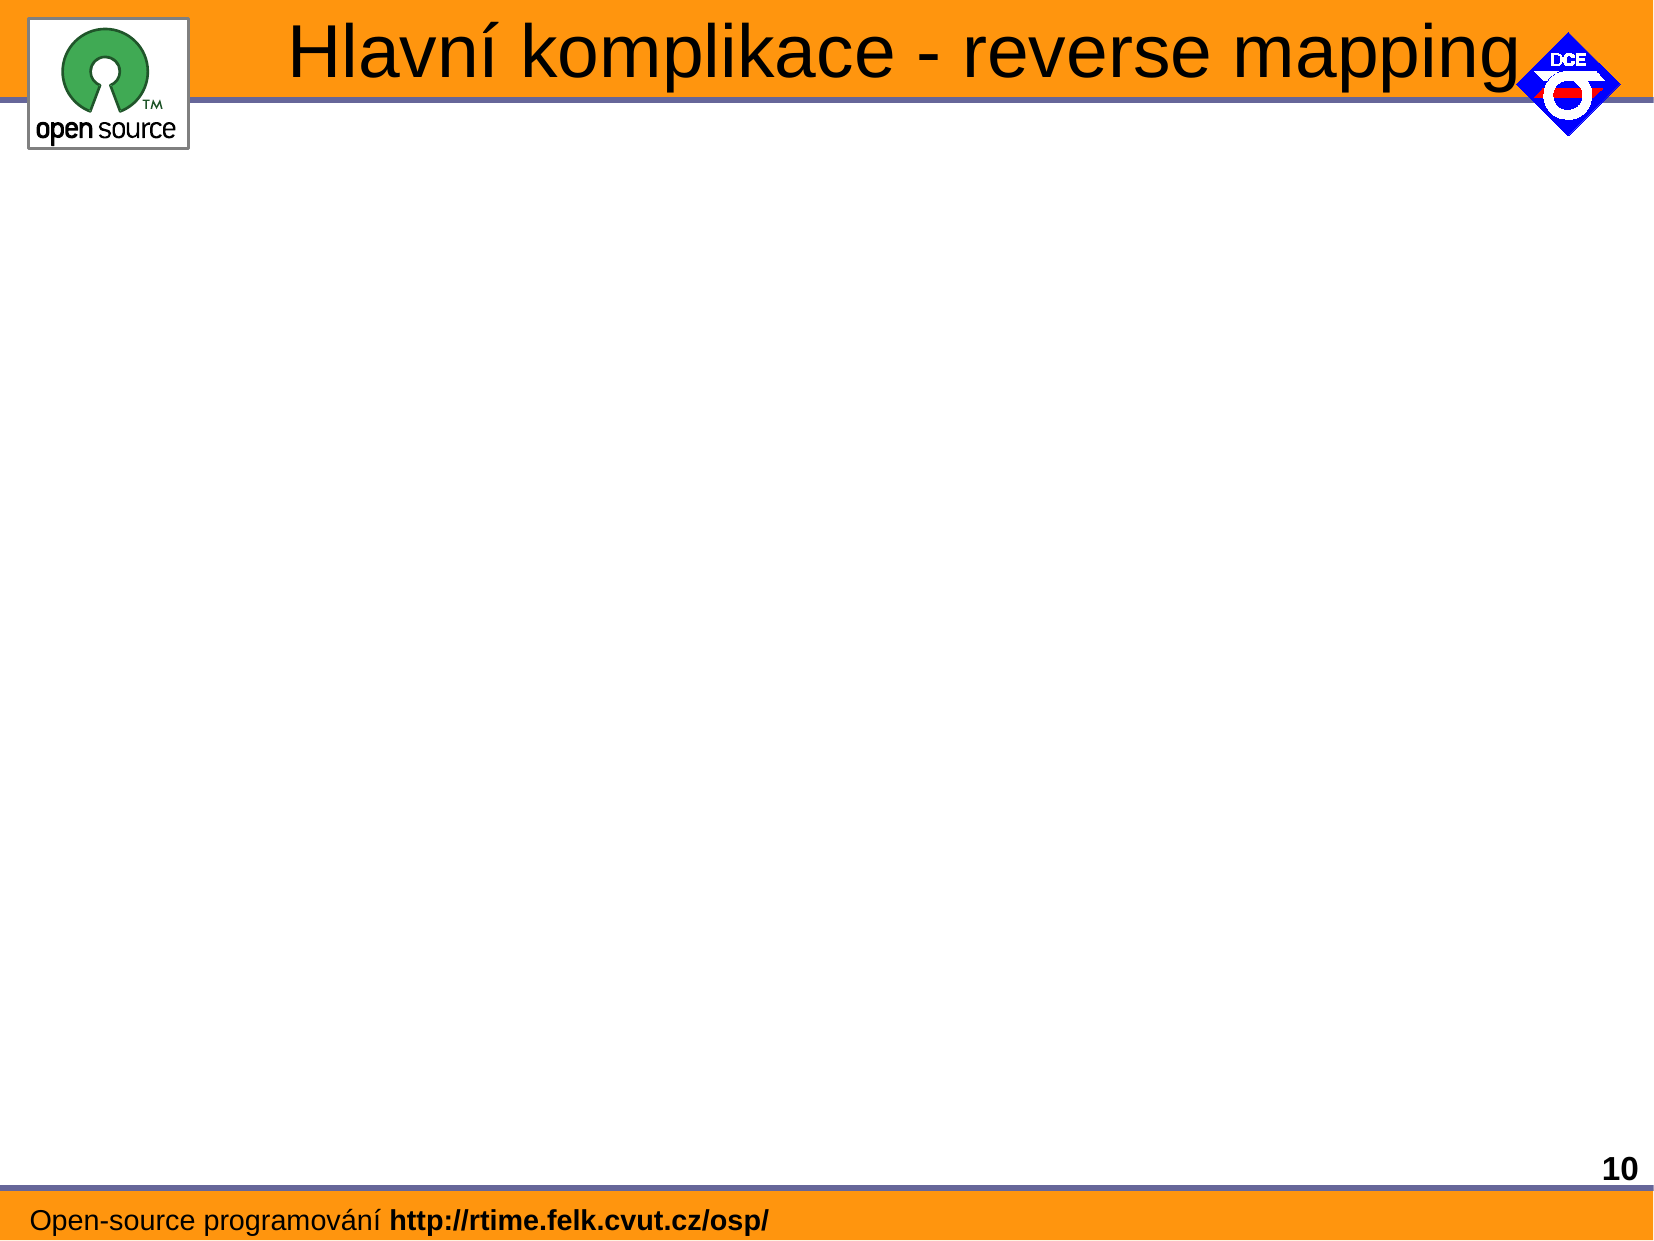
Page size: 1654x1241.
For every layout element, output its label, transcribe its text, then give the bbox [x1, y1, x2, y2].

title Hlavní komplikace - reverse mapping [178, 4, 1631, 98]
